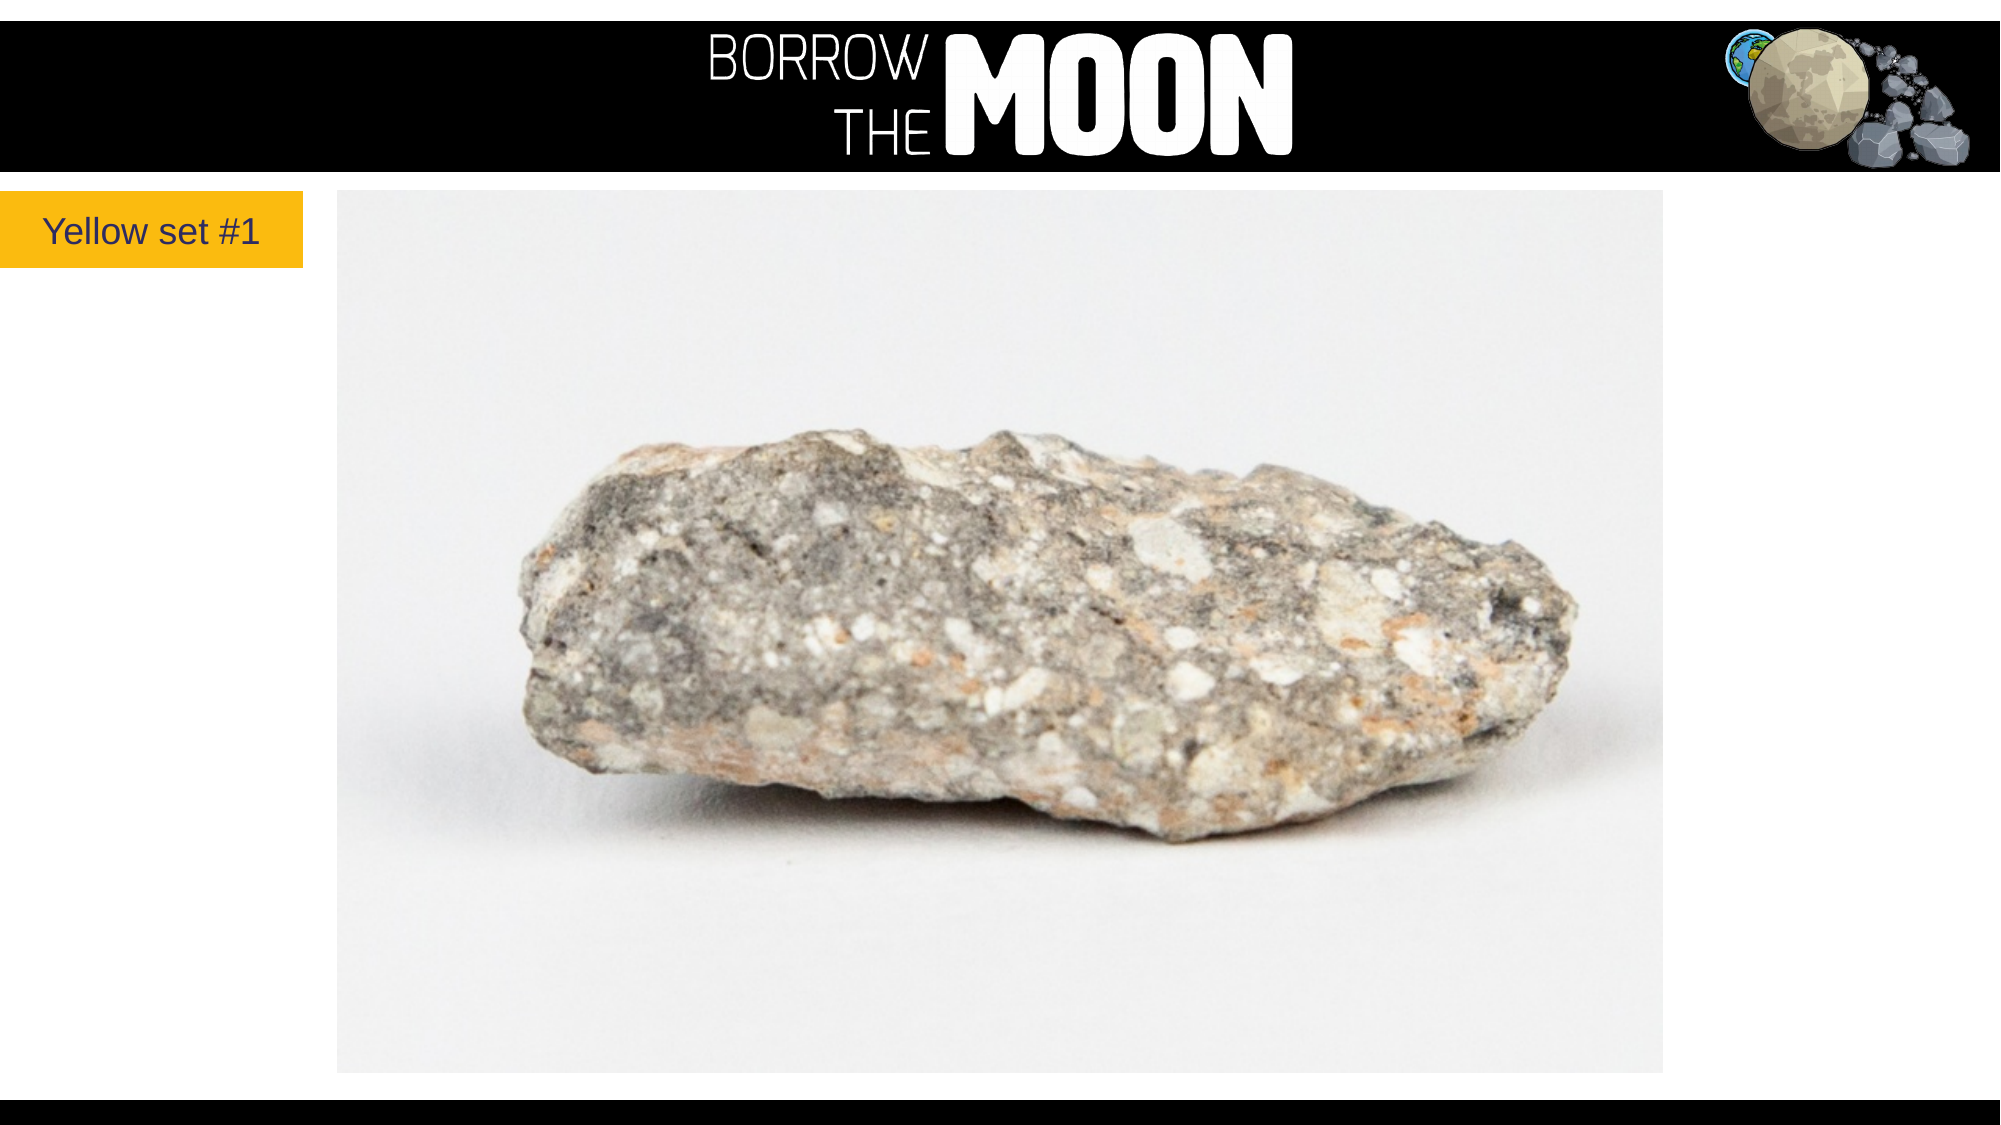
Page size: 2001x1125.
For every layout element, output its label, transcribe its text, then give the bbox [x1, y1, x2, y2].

picture [337, 190, 1663, 1073]
text_box Yellow set #1 [0, 191, 303, 268]
